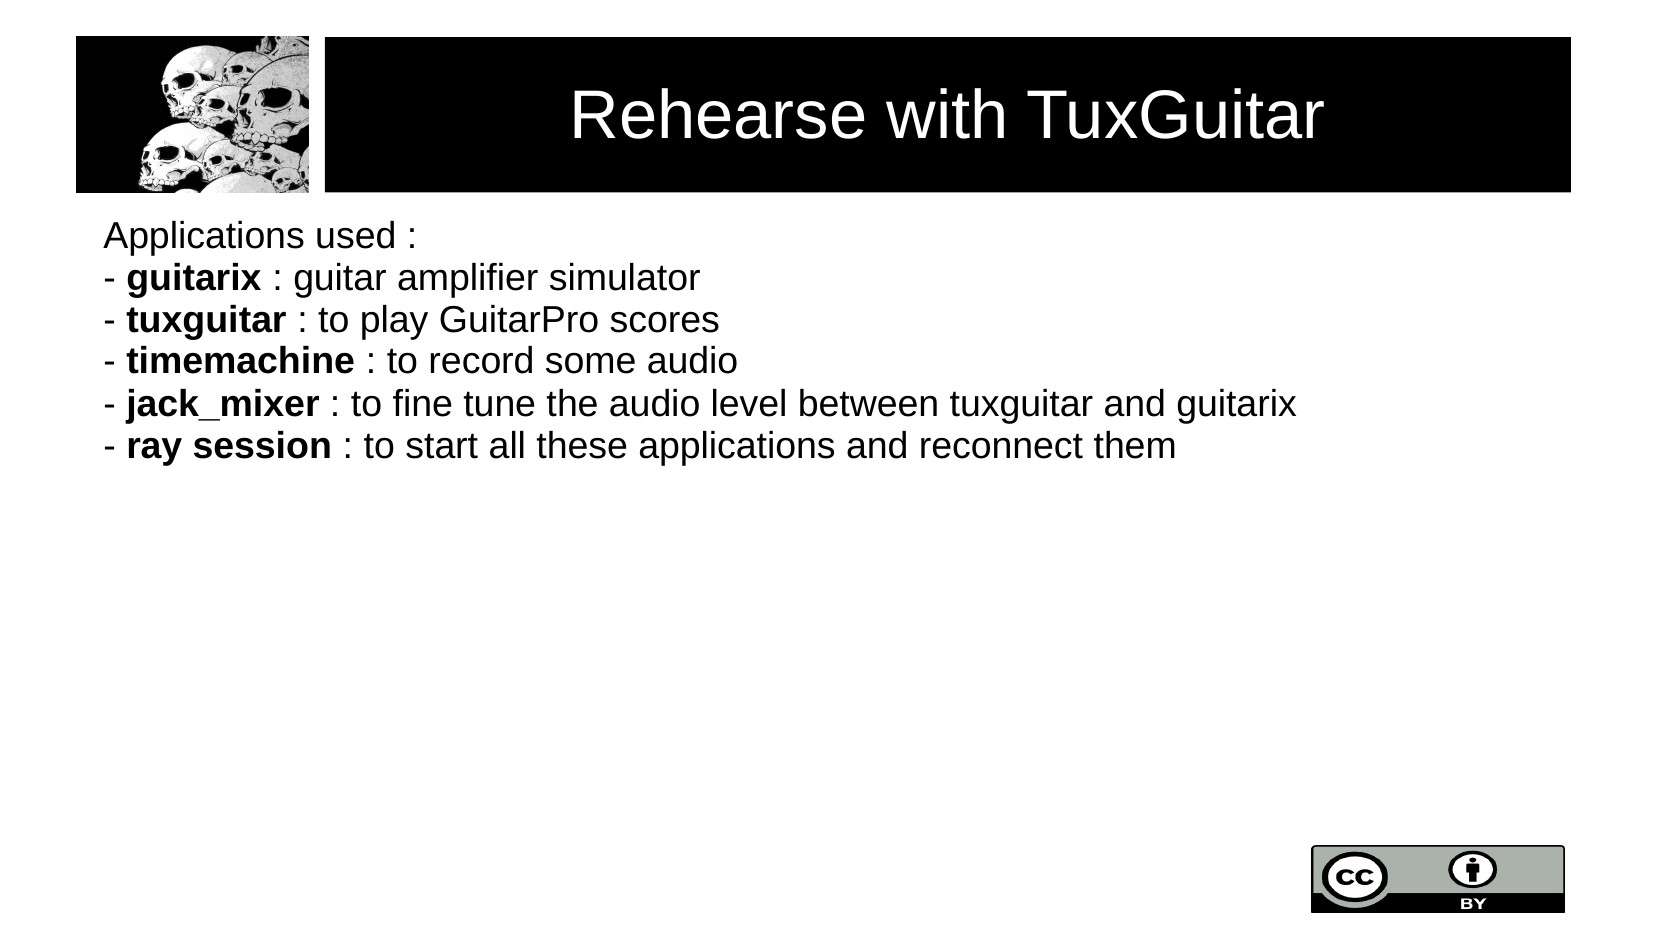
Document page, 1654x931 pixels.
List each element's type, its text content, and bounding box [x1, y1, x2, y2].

text_box Applications used : - guitarix : guitar amplifier simulator - tuxguitar : to play GuitarPro scores - timemachine : to record some audio - jack_mixer : to fine tune the audio level between tuxguitar and guitarix - ray session : to start all these applications and reconnect them [88, 206, 1565, 474]
picture [76, 36, 309, 193]
title Rehearse with TuxGuitar [324, 37, 1571, 193]
picture [1311, 845, 1565, 913]
